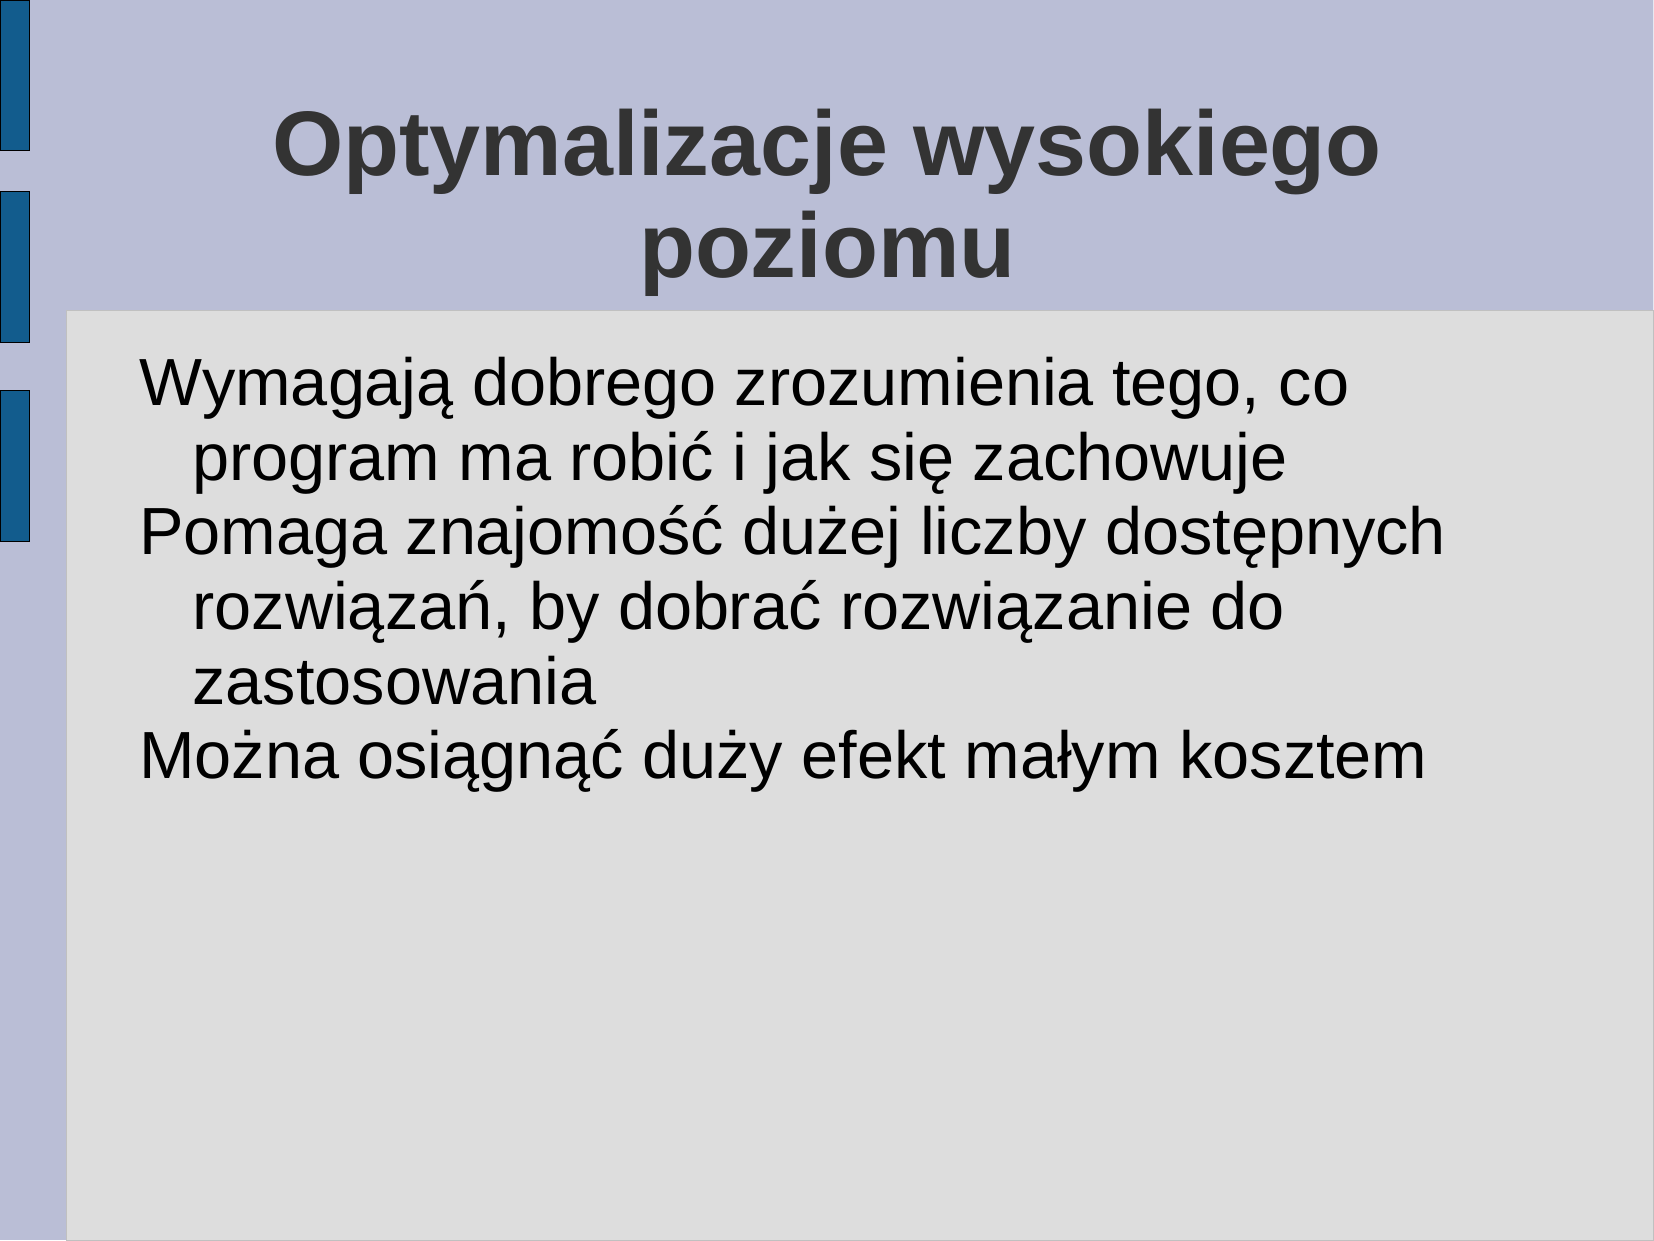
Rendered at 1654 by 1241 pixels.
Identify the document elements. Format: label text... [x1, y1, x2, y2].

list Wymagają dobrego zrozumienia tego, co program ma robić i jak się zachowuje Pomaga znajomość dużej liczby dostępnych rozwiązań, by dobrać rozwiązanie do zastosowania Można osiągnąć duży efekt małym kosztem [121, 344, 1534, 1127]
title Optymalizacje wysokiego poziomu [121, 91, 1534, 299]
